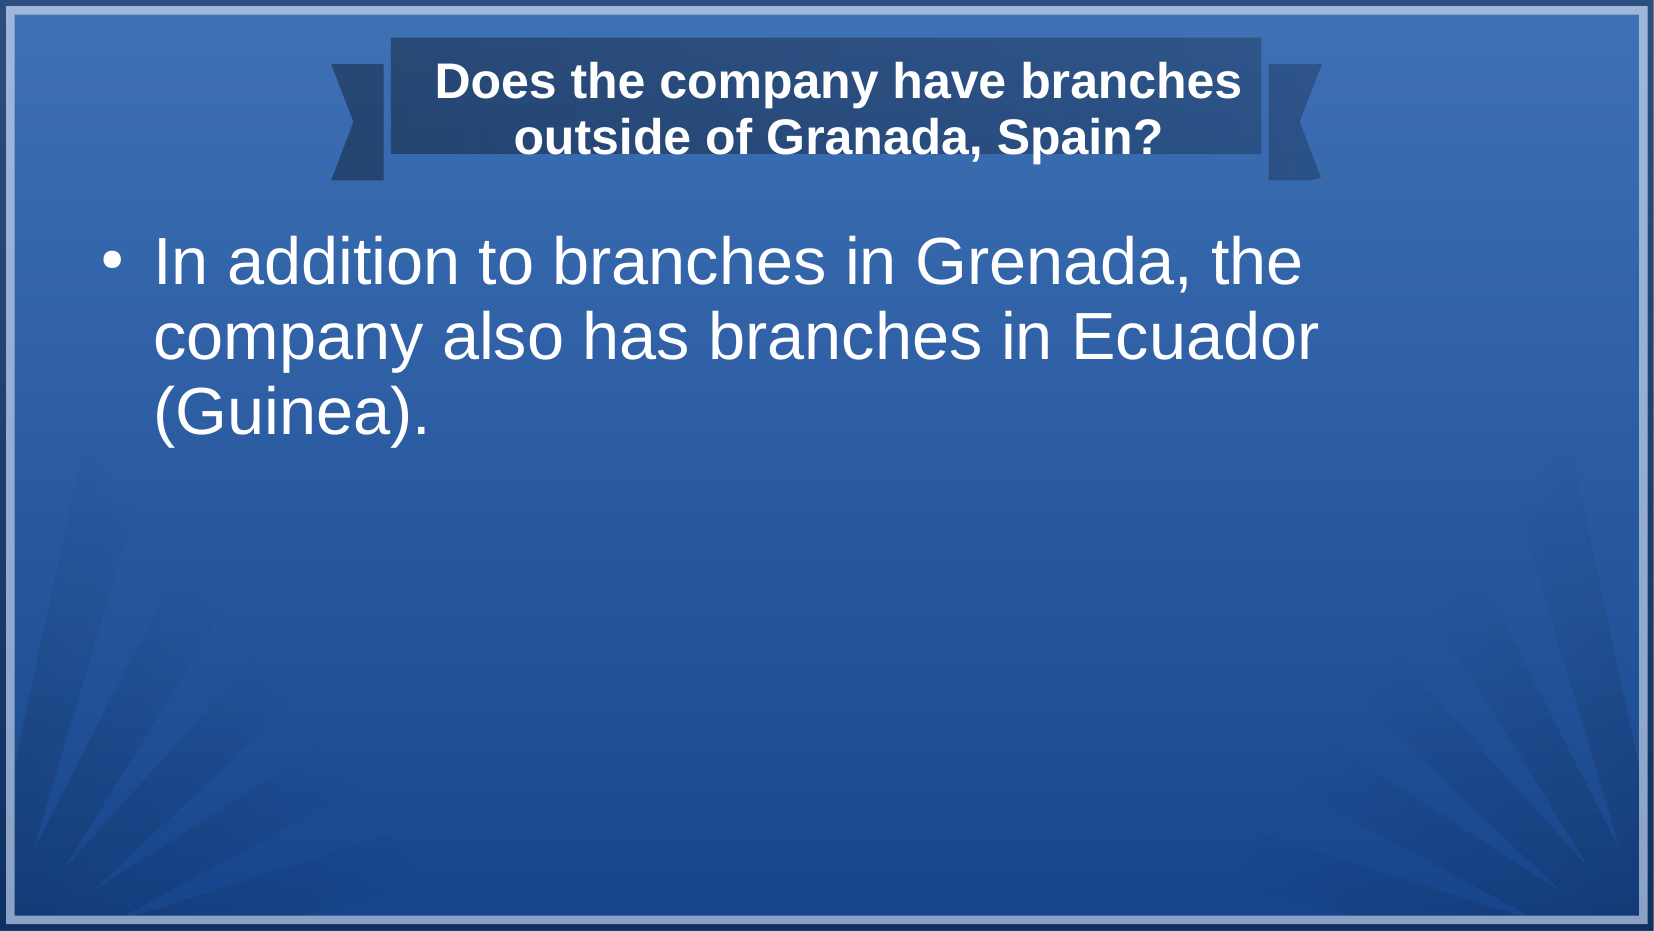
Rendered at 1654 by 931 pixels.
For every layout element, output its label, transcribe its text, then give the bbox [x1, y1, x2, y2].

title Does the company have branches outside of Granada, Spain? [401, 53, 1276, 221]
list In addition to branches in Grenada, the company also has branches in Ecuador (Guinea). [82, 224, 1571, 848]
